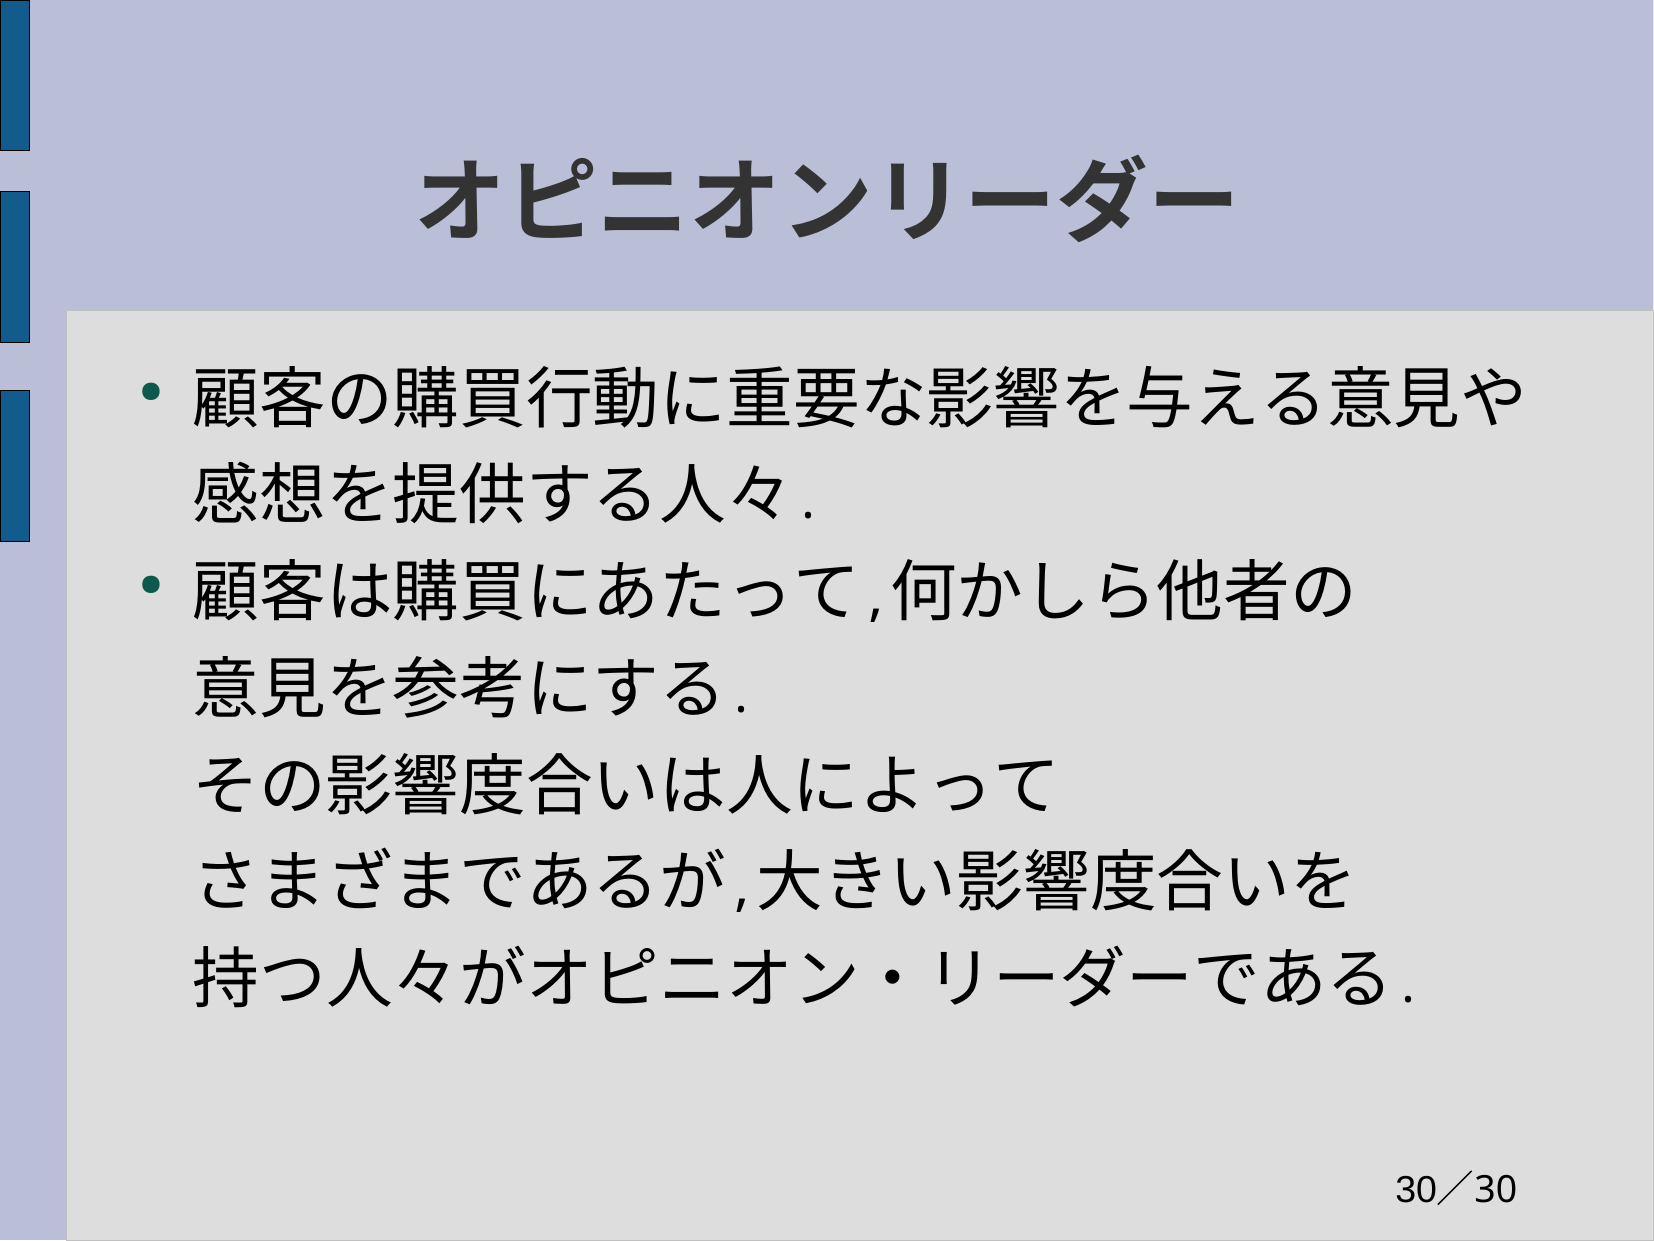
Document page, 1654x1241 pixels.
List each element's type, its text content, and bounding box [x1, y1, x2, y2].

list 顧客の購買行動に重要な影響を与える意見や感想を提供する人々. 顧客は購買にあたって,何かしら他者の 意見を参考にする. その影響度合いは人によって さまざまであるが,大きい影響度合いを 持つ人々がオピニオン・リーダーである. [121, 344, 1534, 1127]
title オピニオンリーダー [121, 91, 1534, 299]
